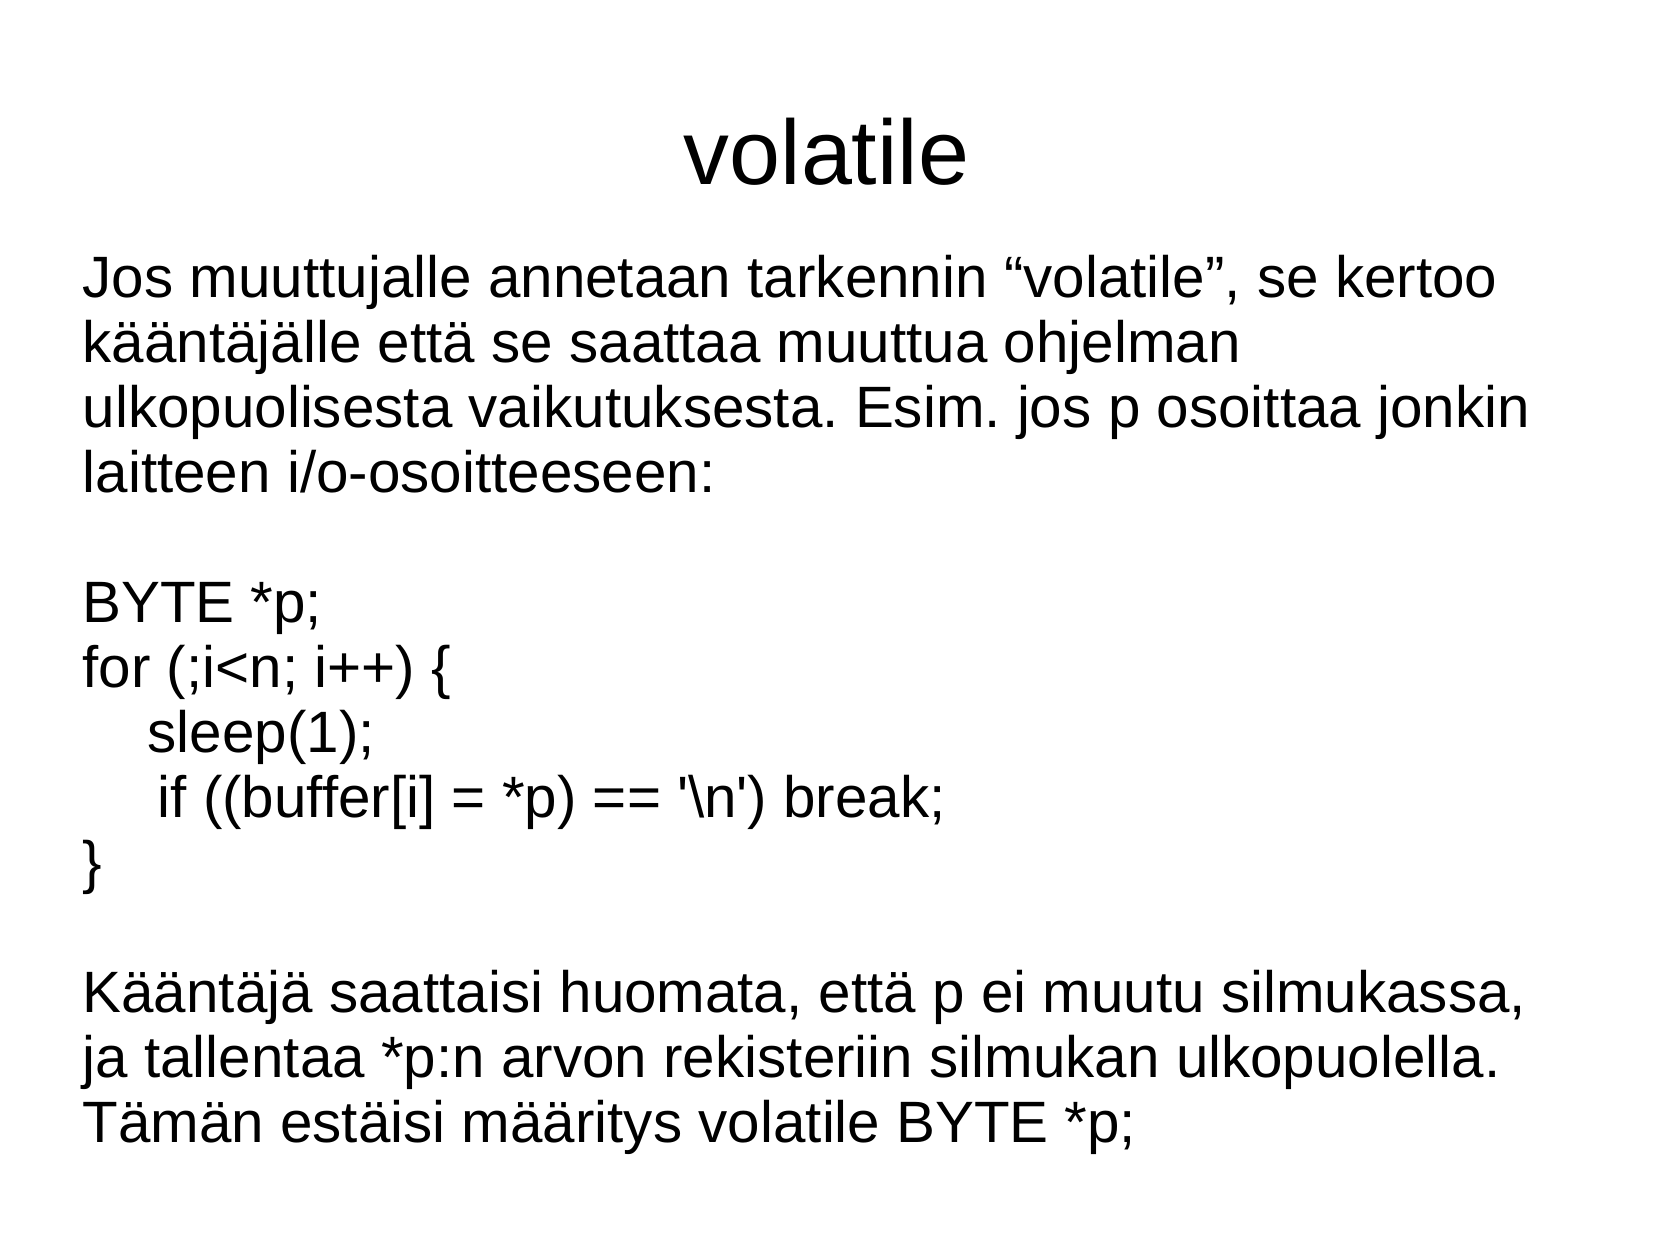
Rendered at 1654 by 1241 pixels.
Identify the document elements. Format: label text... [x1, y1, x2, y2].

subtitle Jos muuttujalle annetaan tarkennin “volatile”, se kertoo kääntäjälle että se saattaa muuttua ohjelman ulkopuolisesta vaikutuksesta. Esim. jos p osoittaa jonkin laitteen i/o-osoitteeseen: BYTE *p; for (;i<n; i++) { sleep(1); if ((buffer[i] = *p) == '\n') break; } Kääntäjä saattaisi huomata, että p ei muutu silmukassa, ja tallentaa *p:n arvon rekisteriin silmukan ulkopuolella. Tämän estäisi määritys volatile BYTE *p; [82, 244, 1571, 1155]
title volatile [82, 56, 1571, 244]
